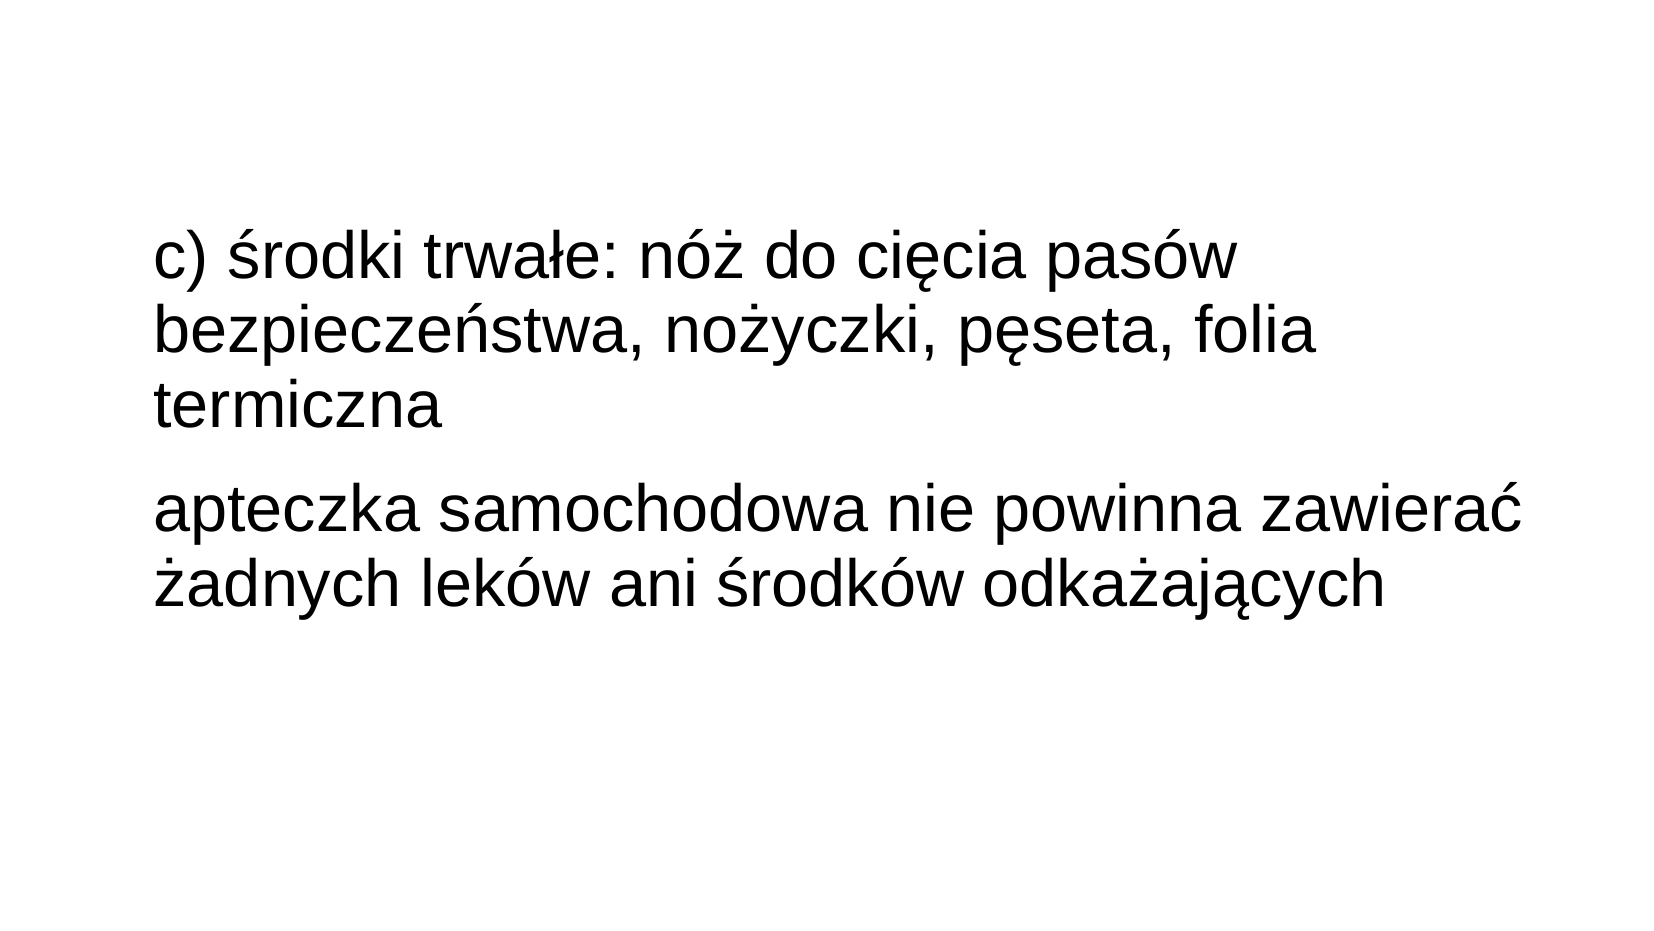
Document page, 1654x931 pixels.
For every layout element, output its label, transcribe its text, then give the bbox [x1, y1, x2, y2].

list c) środki trwałe: nóż do cięcia pasów bezpieczeństwa, nożyczki, pęseta, folia termiczna apteczka samochodowa nie powinna zawierać żadnych leków ani środków odkażających [82, 217, 1571, 758]
